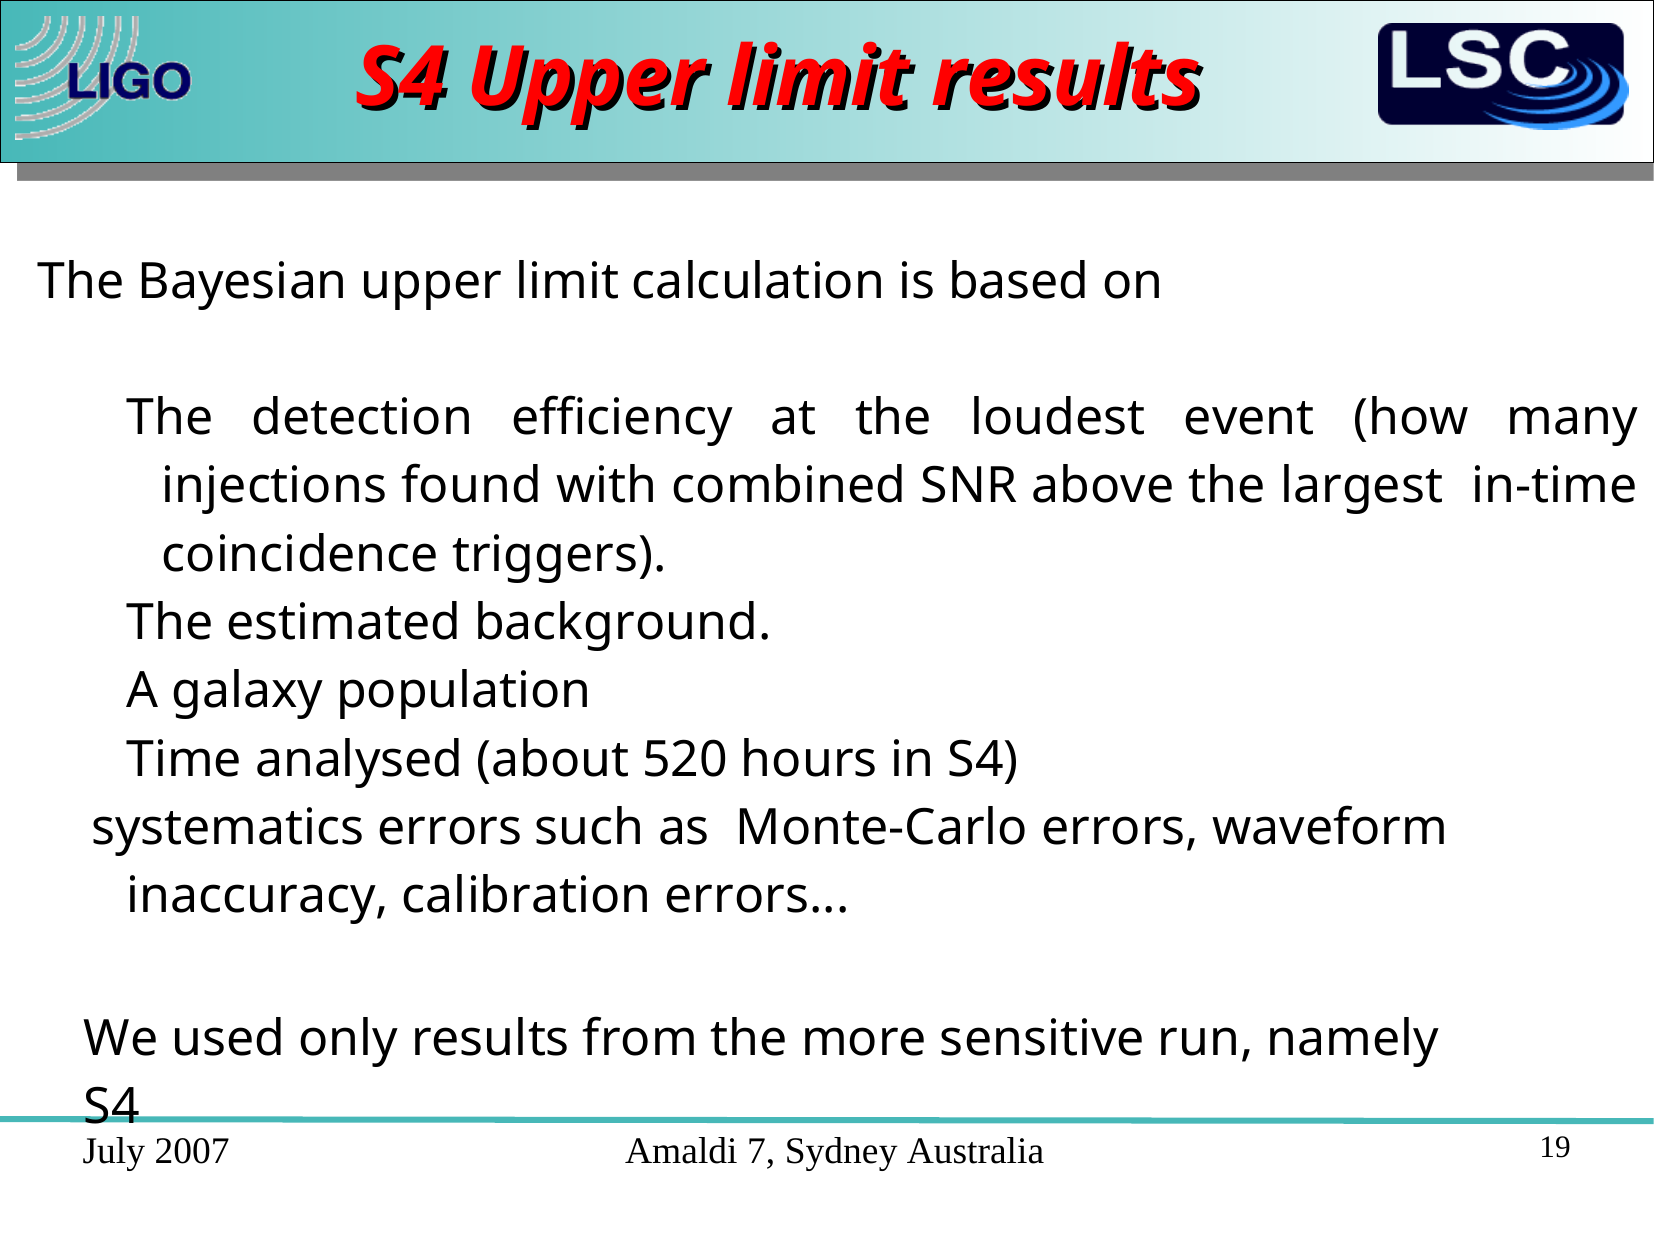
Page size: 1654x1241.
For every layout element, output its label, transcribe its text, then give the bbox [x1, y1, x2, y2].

text_box We used only results from the more sensitive run, namely S4 [68, 994, 1477, 1071]
picture [1378, 23, 1629, 130]
text_box S4 Upper limit results [340, 8, 1301, 126]
picture [15, 16, 192, 140]
text_box The Bayesian upper limit calculation is based on The detection efficiency at the loudest event (how many injections found with combined SNR above the largest in-time coincidence triggers). The estimated background. A galaxy population Time analysed (about 520 hours in S4) systematics errors such as Monte-Carlo errors, waveform inaccuracy, calibration errors... [5, 237, 1654, 857]
